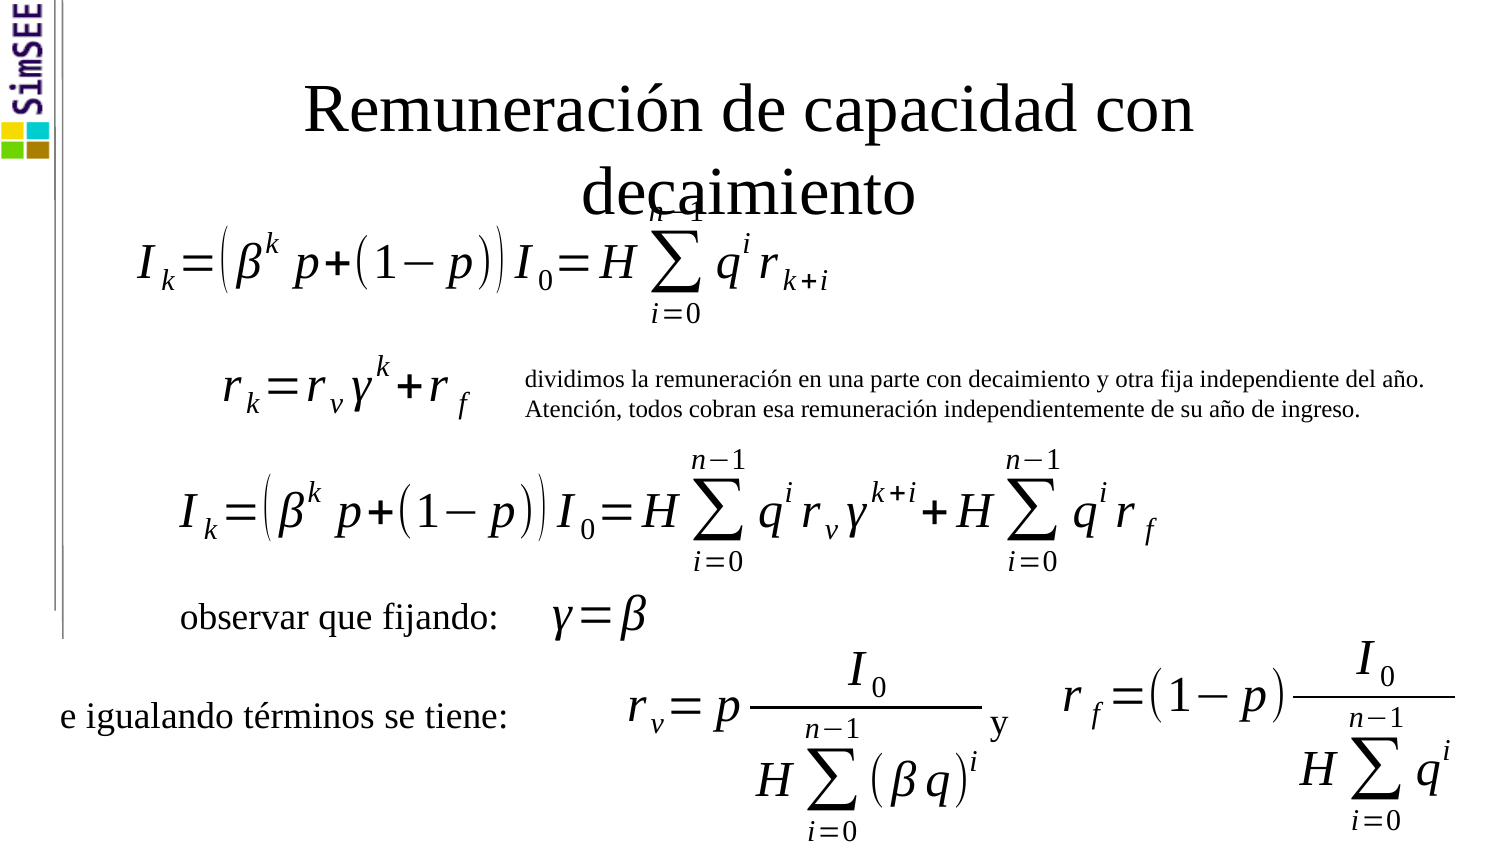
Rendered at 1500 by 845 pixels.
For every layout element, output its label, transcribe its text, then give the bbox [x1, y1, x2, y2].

picture [0, 3, 52, 116]
text_box e igualando términos se tiene: [45, 683, 571, 751]
picture [0, 121, 51, 160]
text_box y [975, 690, 1036, 757]
chart [540, 585, 995, 845]
chart [210, 349, 485, 421]
chart [122, 193, 841, 331]
text_box observar que fijando: [165, 578, 586, 646]
chart [165, 442, 1172, 579]
chart [1050, 630, 1468, 837]
text_box dividimos la remuneración en una parte con decaimiento y otra fija independiente del año. Atención, todos cobran esa remuneración independientemente de su año de ingreso. [510, 355, 1486, 443]
title Remuneración de capacidad con decaimiento [112, 75, 1388, 216]
